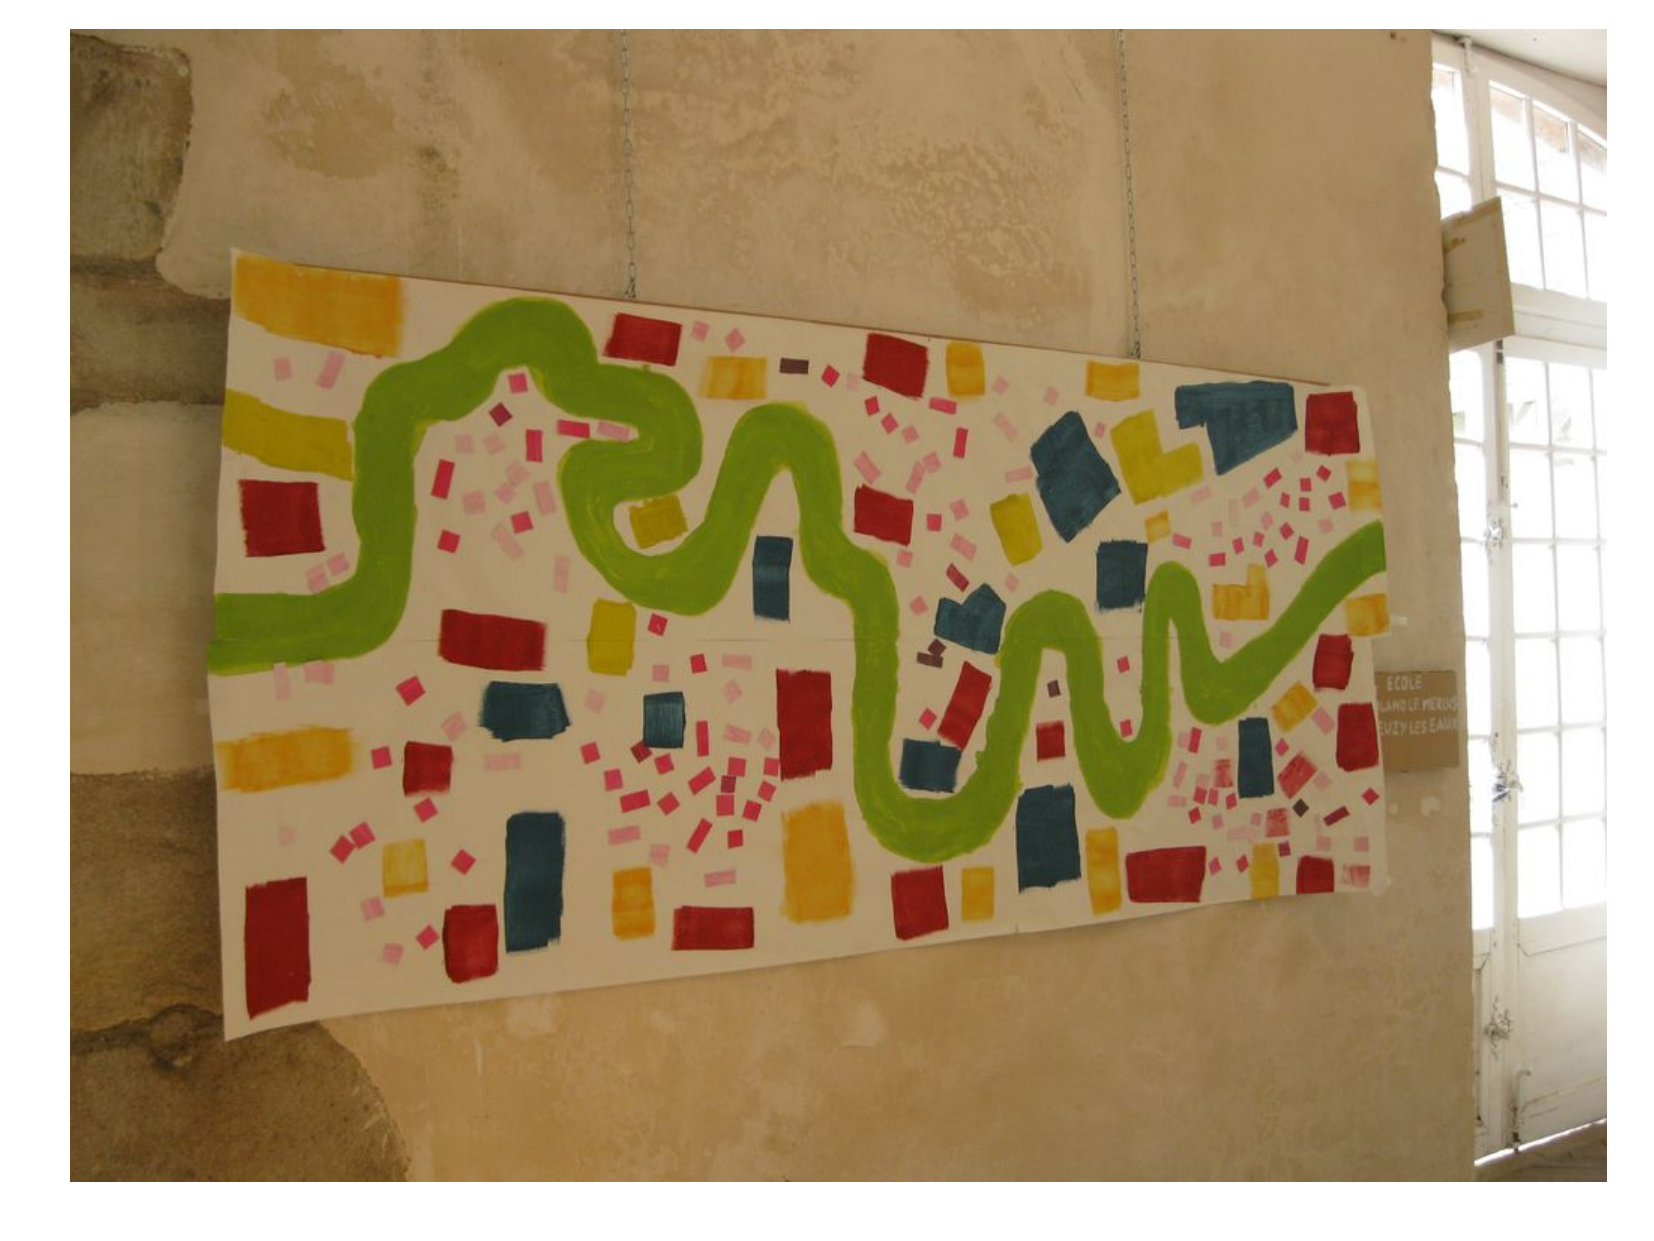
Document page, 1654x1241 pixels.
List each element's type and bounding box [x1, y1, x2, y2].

picture [70, 29, 1607, 1182]
